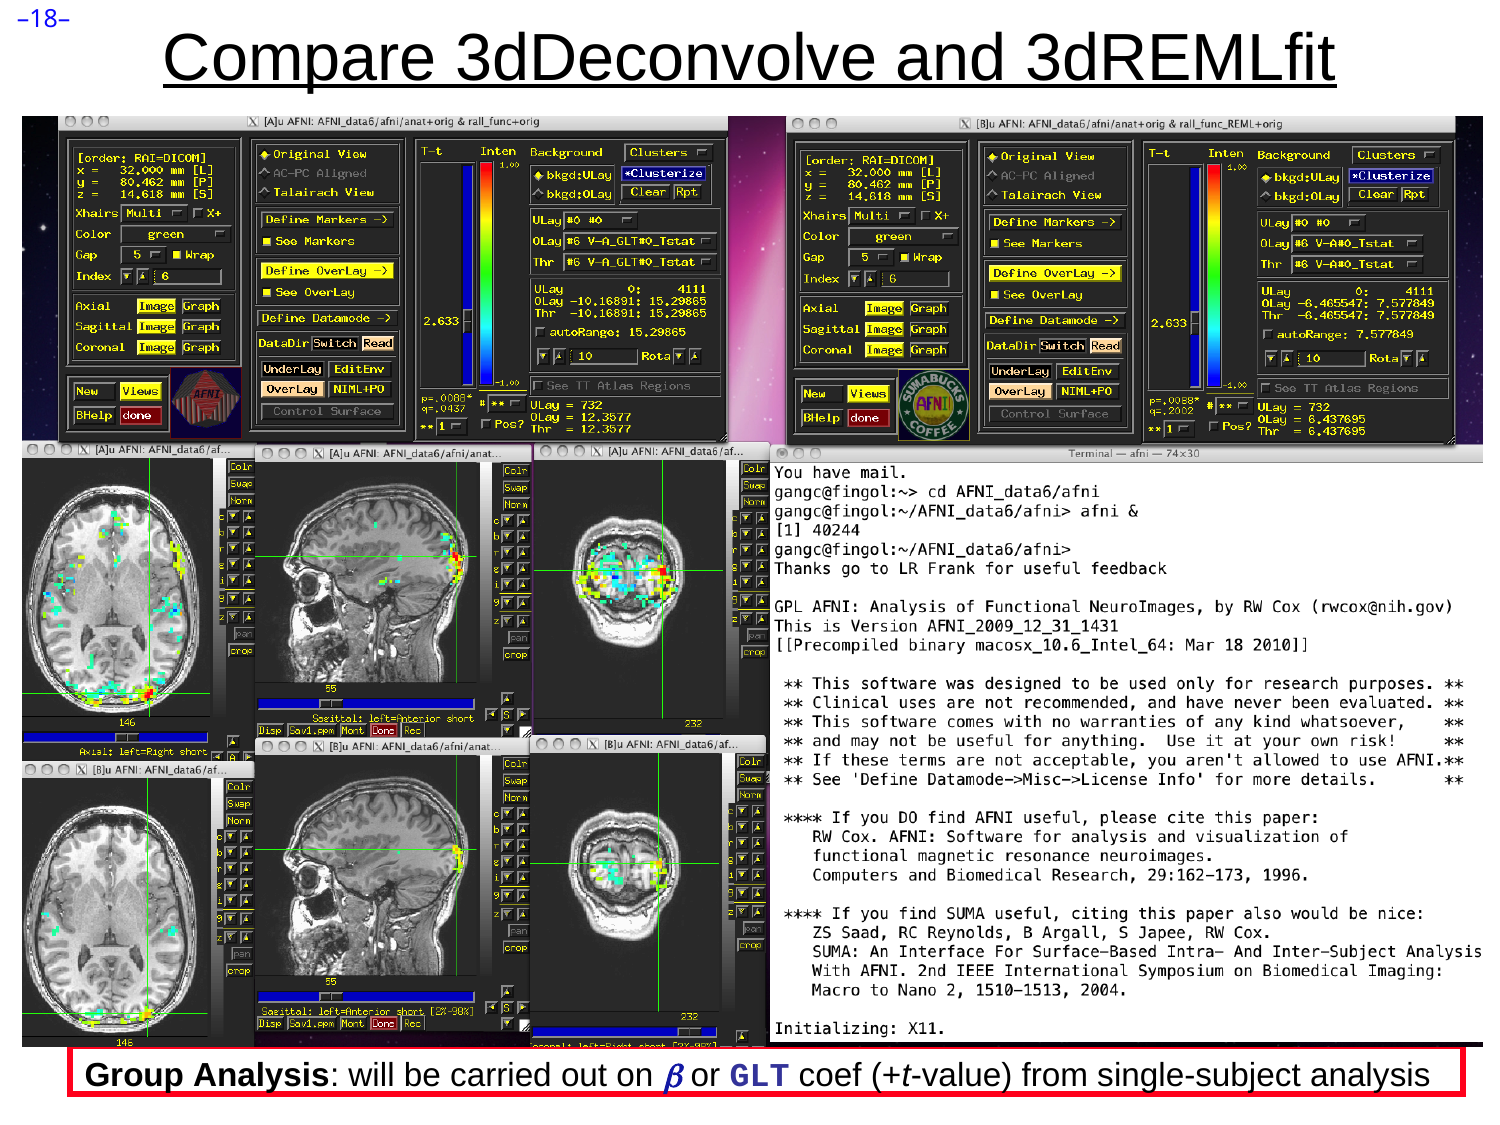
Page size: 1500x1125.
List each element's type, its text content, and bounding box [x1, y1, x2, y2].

title Compare 3dDeconvolve and 3dREMLfit [112, 11, 1388, 96]
text_box Group Analysis: will be carried out on  or GLT coef (+t-value) from single-subject analysis [69, 1047, 1464, 1095]
picture [22, 116, 1483, 1047]
